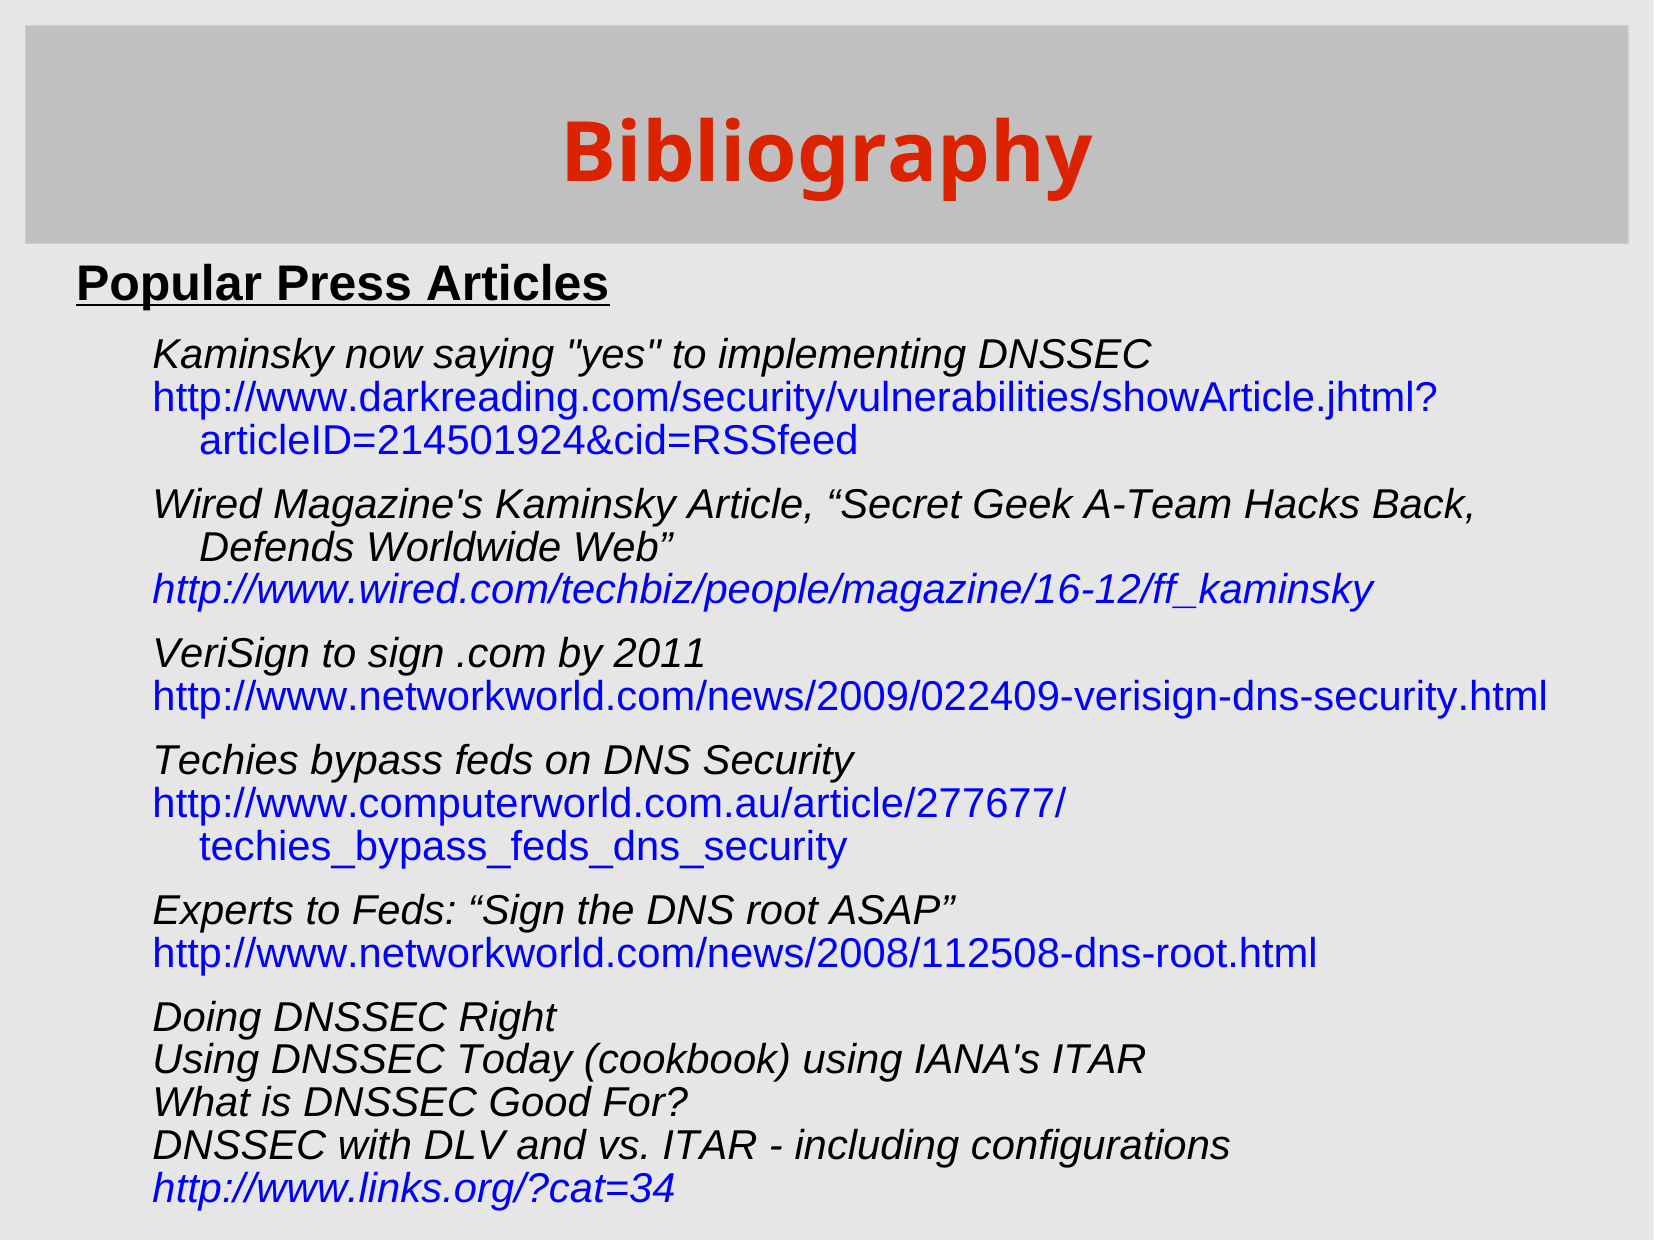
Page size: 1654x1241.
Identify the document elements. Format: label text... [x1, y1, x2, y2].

title Bibliography [121, 46, 1532, 253]
list Popular Press Articles Kaminsky now saying "yes" to implementing DNSSEC http://www.darkreading.com/security/vulnerabilities/showArticle.jhtml?articleID=214501924&cid=RSSfeed Wired Magazine's Kaminsky Article, “Secret Geek A-Team Hacks Back, Defends Worldwide Web” http://www.wired.com/techbiz/people/magazine/16-12/ff_kaminsky VeriSign to sign .com by 2011 http://www.networkworld.com/news/2009/022409-verisign-dns-security.html Techies bypass feds on DNS Security http://www.computerworld.com.au/article/277677/techies_bypass_feds_dns_security Experts to Feds: “Sign the DNS root ASAP” http://www.networkworld.com/news/2008/112508-dns-root.html Doing DNSSEC Right Using DNSSEC Today (cookbook) using IANA's ITAR What is DNSSEC Good For? DNSSEC with DLV and vs. ITAR - including configurations http://www.links.org/?cat=34 [59, 259, 1593, 1216]
